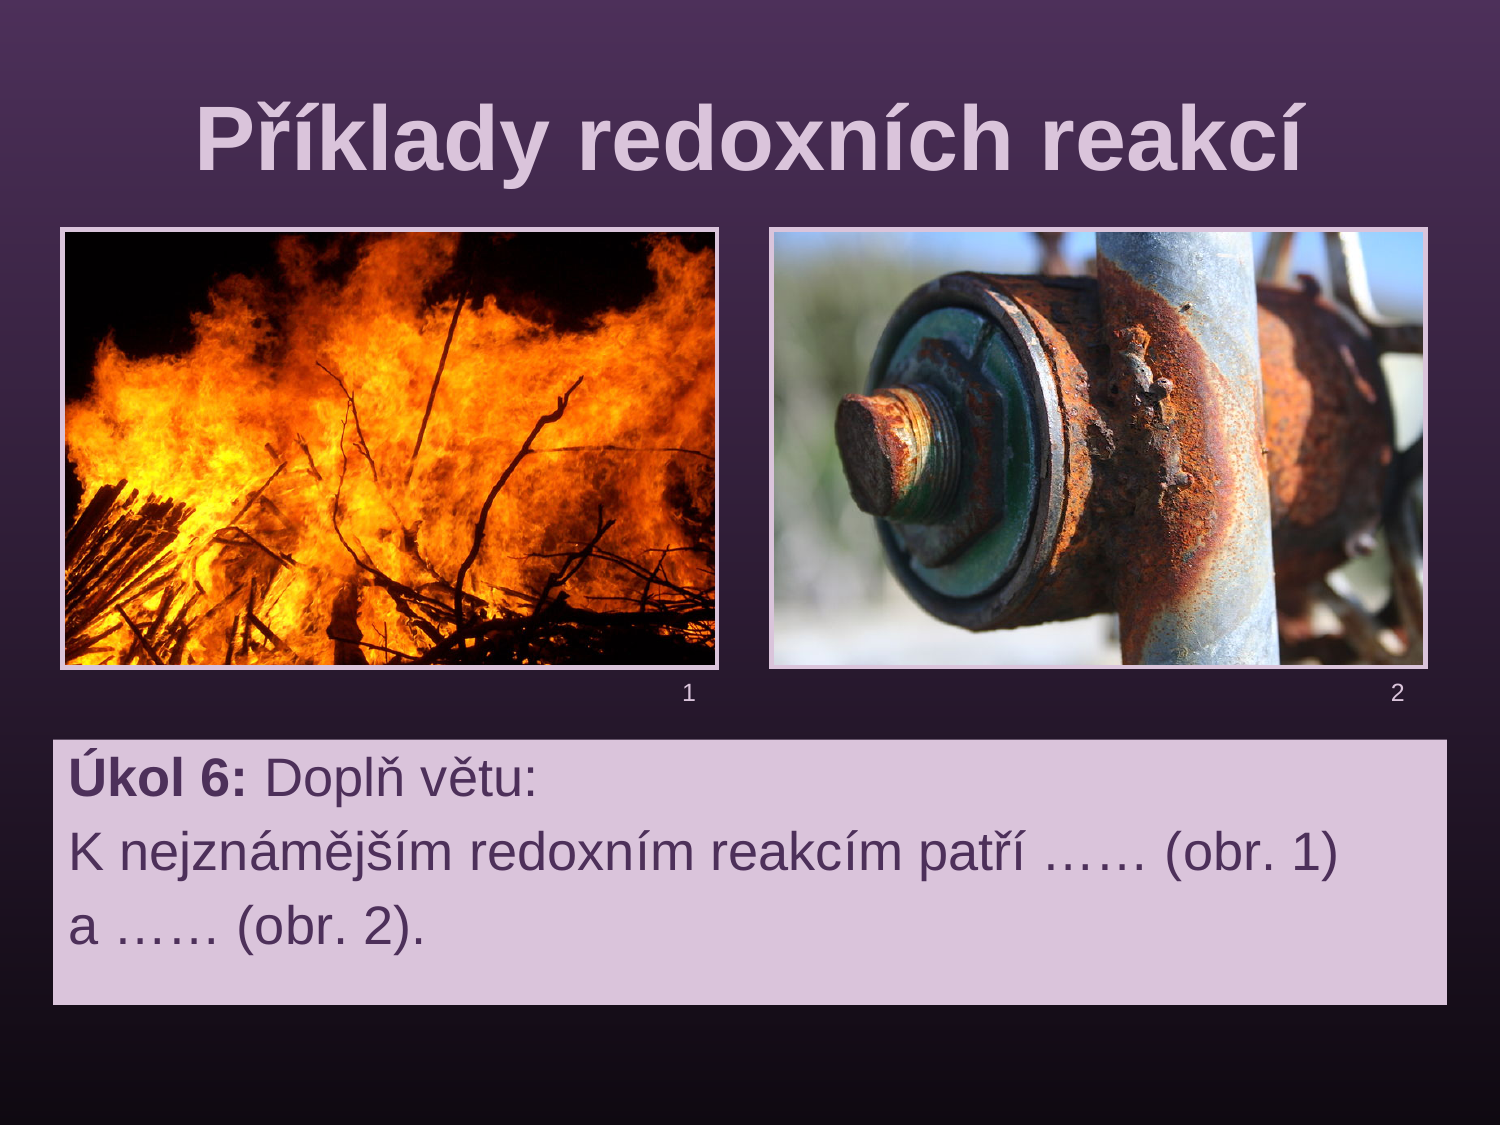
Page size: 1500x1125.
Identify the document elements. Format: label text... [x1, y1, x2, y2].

text_box [64, 231, 715, 665]
text_box 2 [1376, 668, 1420, 715]
text_box 1 [667, 668, 712, 715]
list Úkol 6: Doplň větu: K nejznámějším redoxním reakcím patří …… (obr. 1) a …… (obr. 2). [53, 739, 1447, 1005]
title Příklady redoxních reakcí [75, 45, 1426, 233]
text_box [773, 231, 1424, 665]
